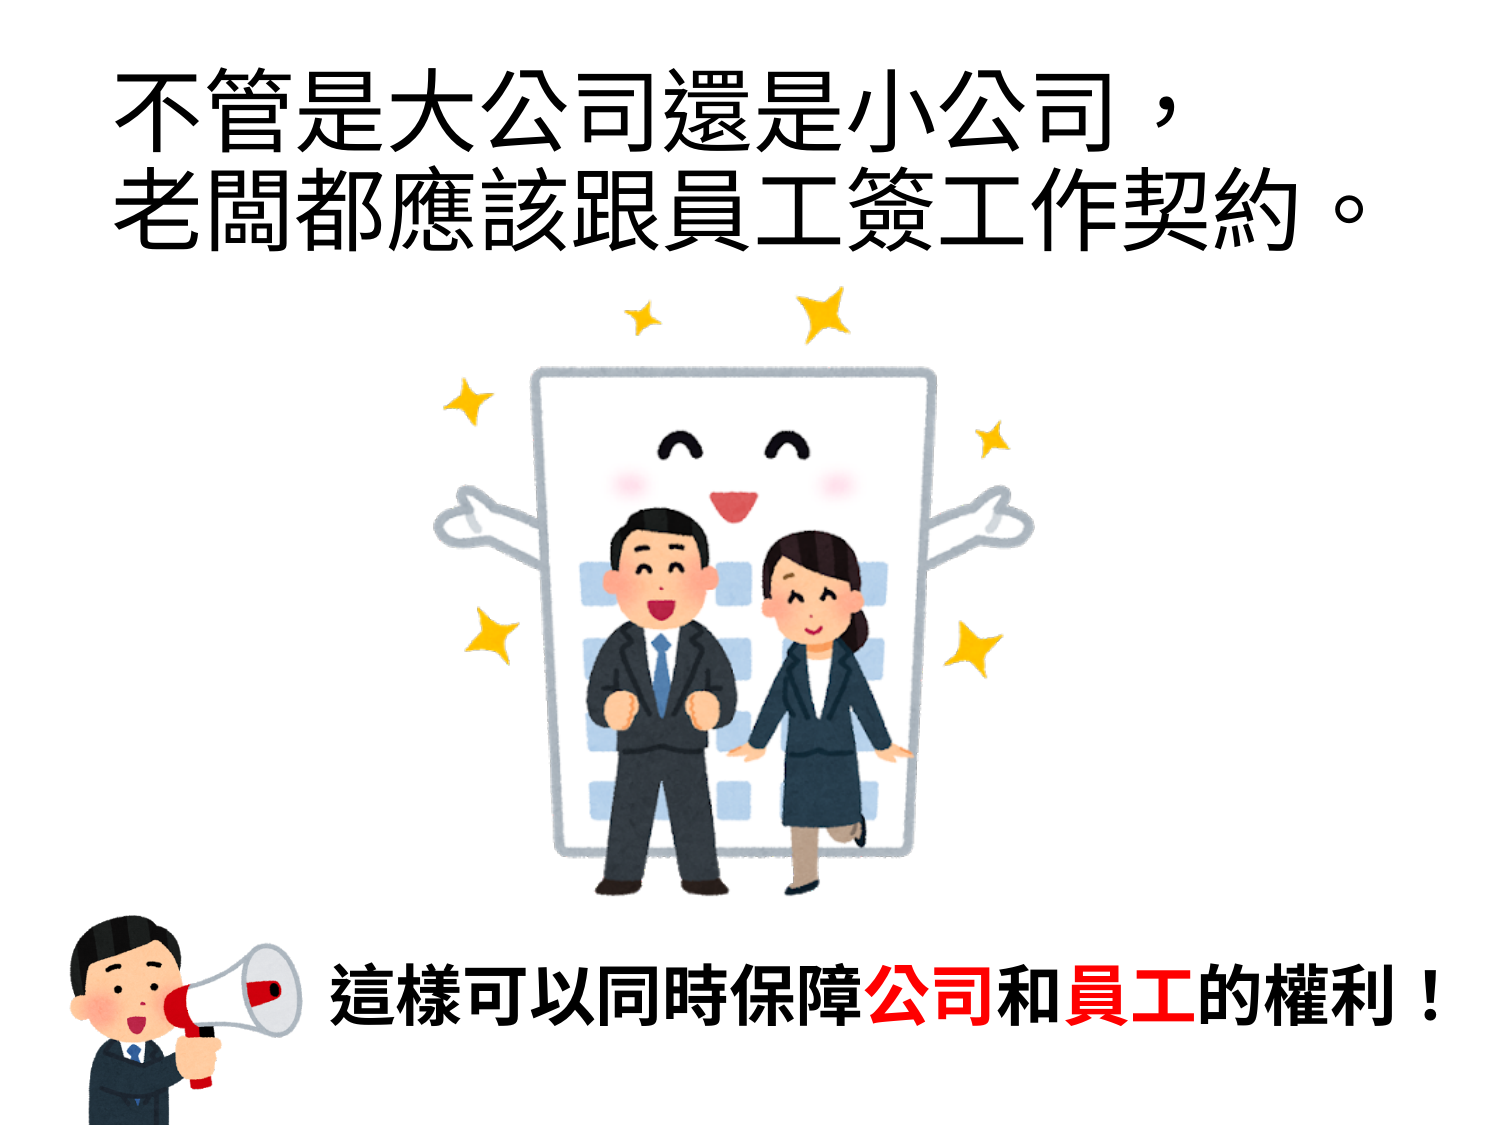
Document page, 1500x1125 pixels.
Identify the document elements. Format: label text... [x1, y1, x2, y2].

text_box 這樣可以同時保障公司和員工的權利！ [314, 946, 1479, 1042]
title 不管是大公司還是小公司， 老闆都應該跟員工簽工作契約。 [96, 56, 1391, 275]
picture [56, 905, 310, 1125]
picture [417, 274, 1049, 906]
